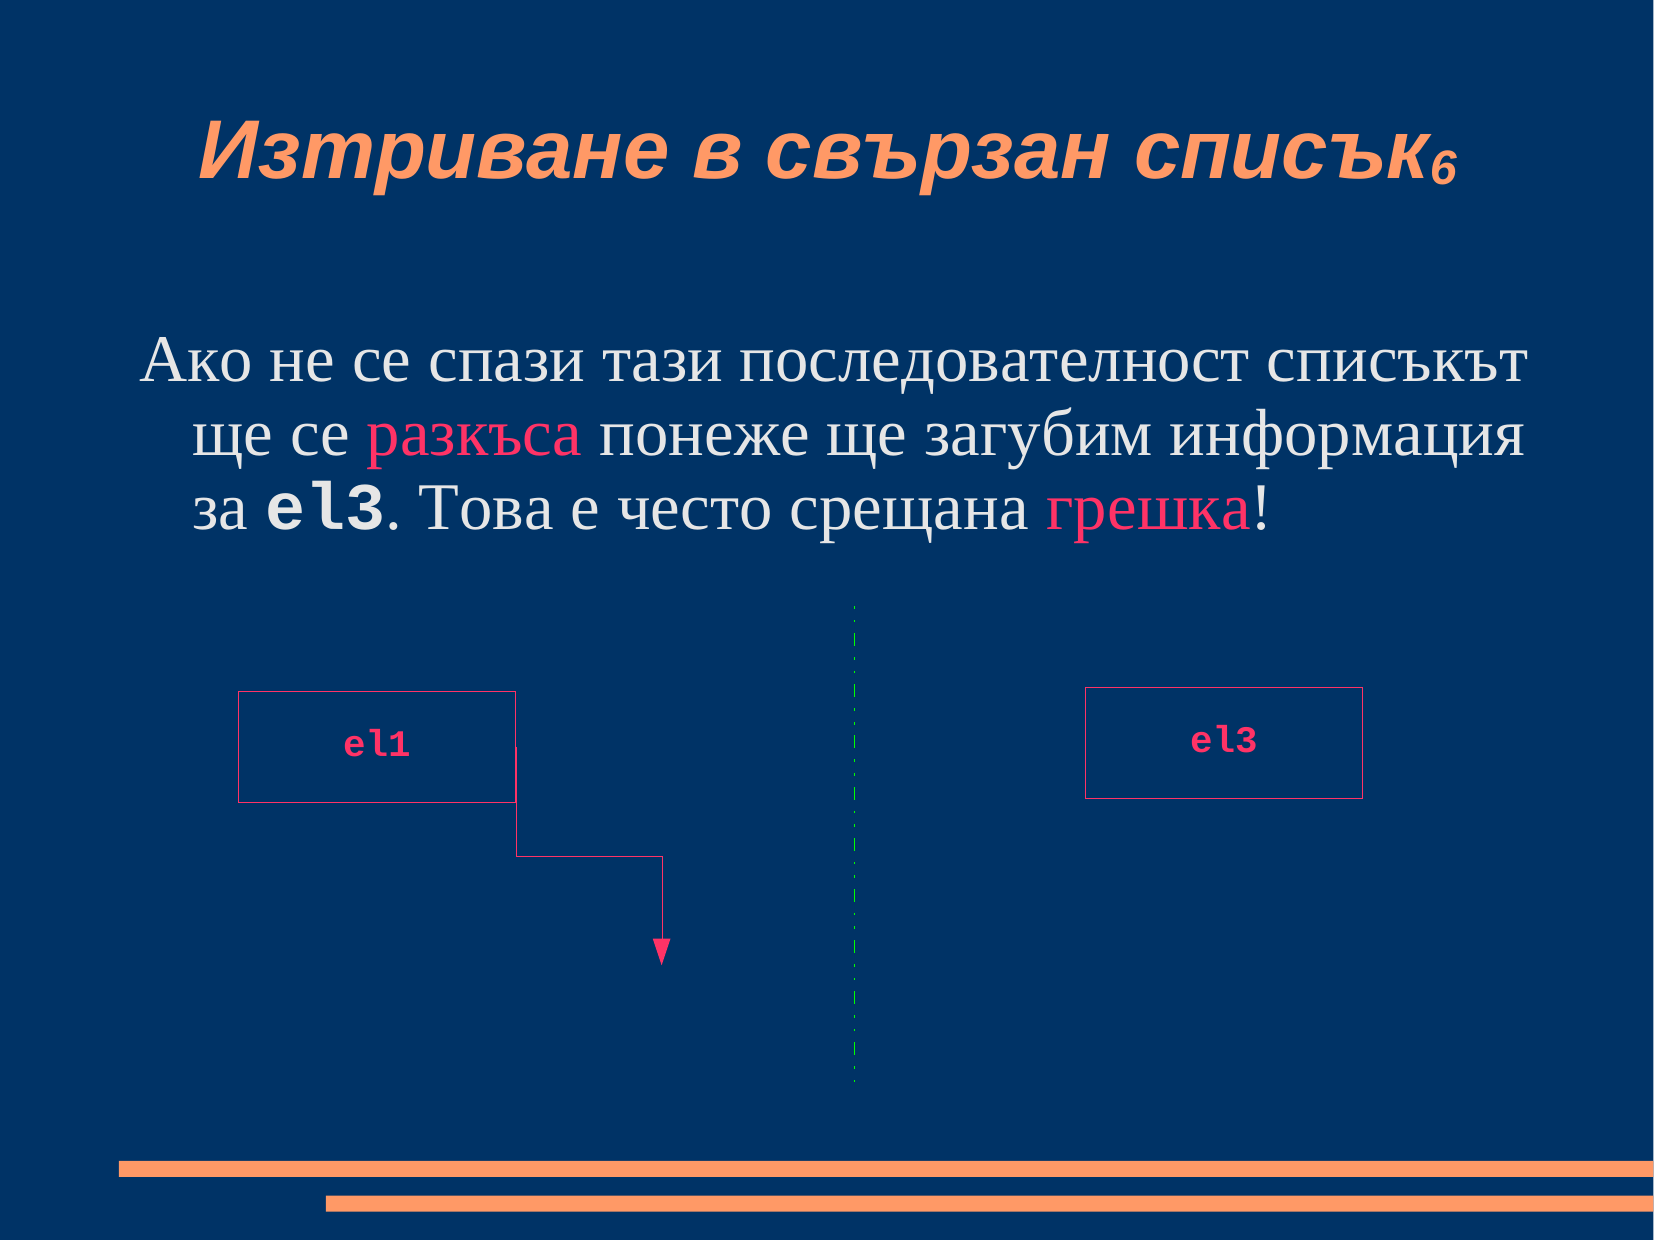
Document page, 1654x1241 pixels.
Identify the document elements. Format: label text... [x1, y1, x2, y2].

title Изтриване в свързан списък6 [121, 46, 1534, 254]
text_box el1 [238, 691, 516, 803]
text_box el3 [1085, 687, 1363, 799]
list Ако не се спази тази последователност списъкът ще се разкъса понеже ще загубим информация за el3. Това е често срещана грешка! [121, 322, 1561, 1133]
